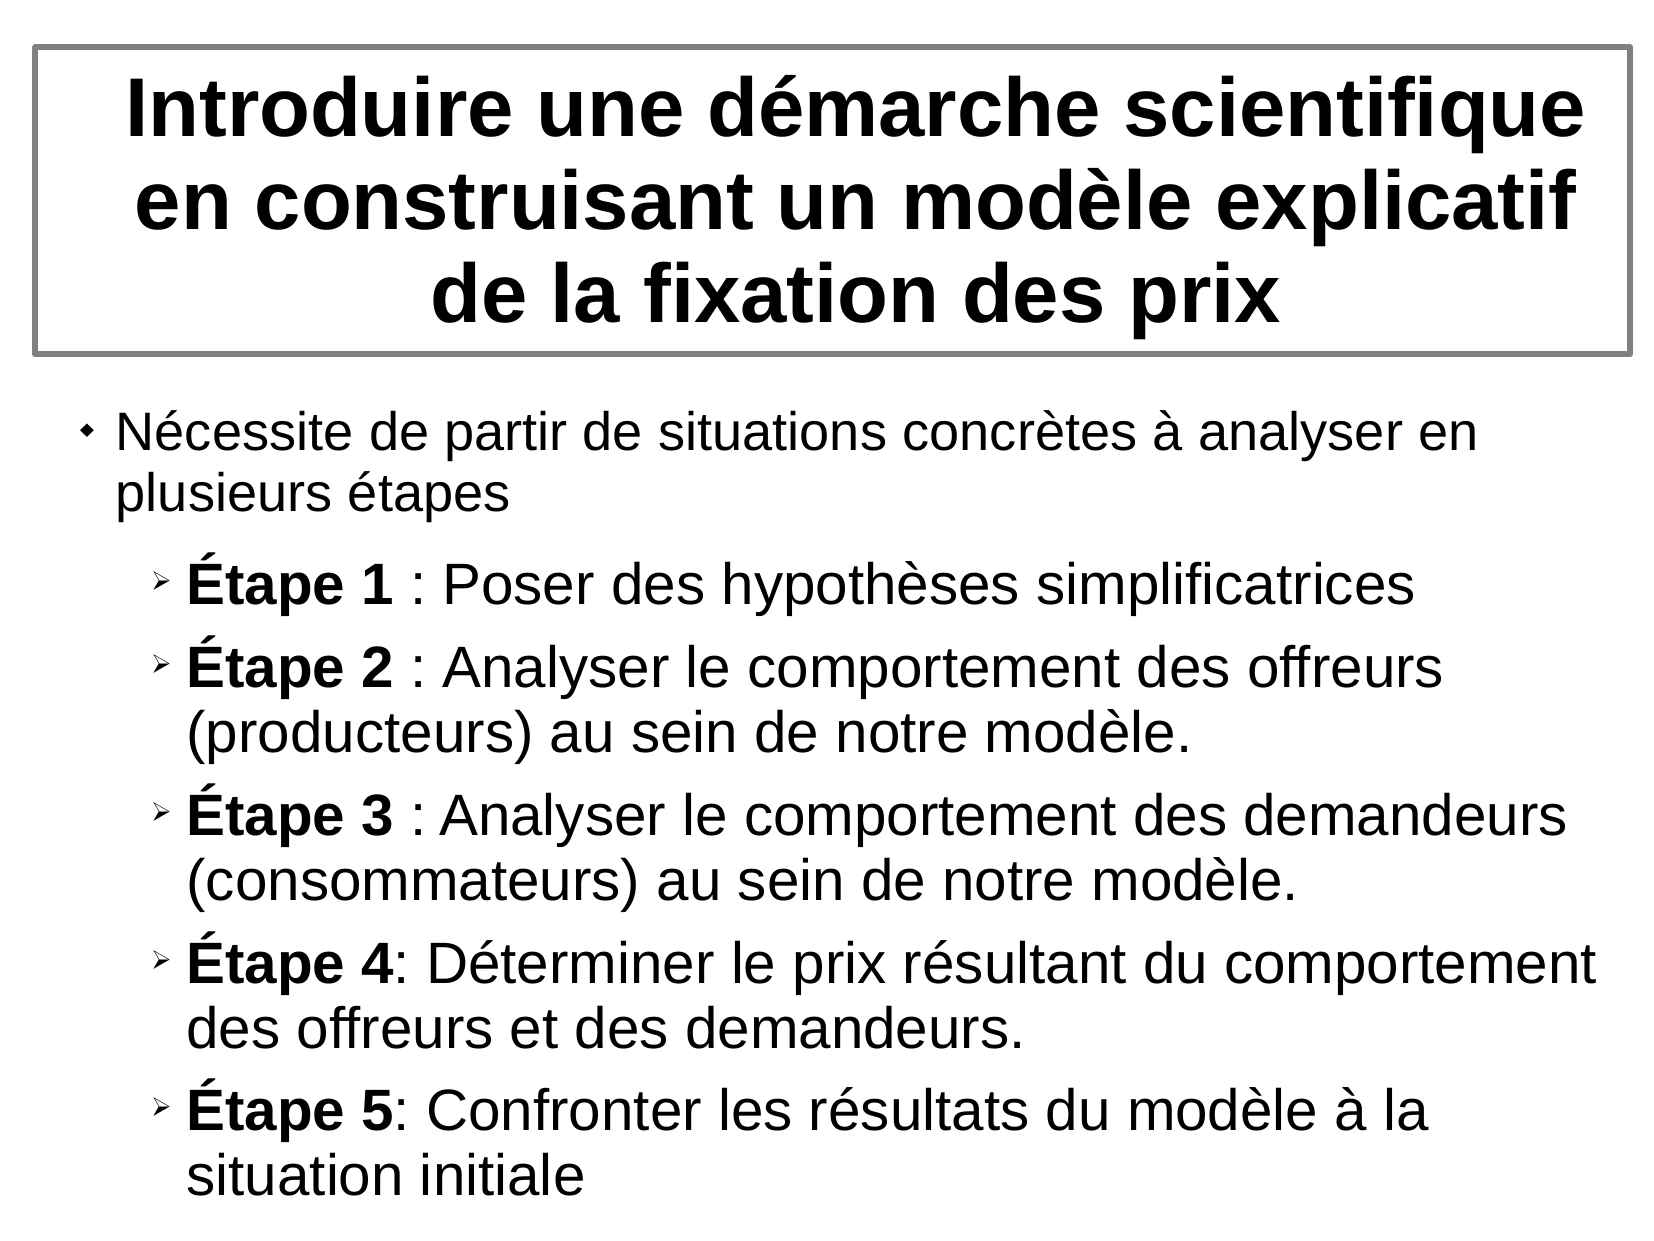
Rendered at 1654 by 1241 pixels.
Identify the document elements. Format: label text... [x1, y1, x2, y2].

list Nécessite de partir de situations concrètes à analyser en plusieurs étapes Étape 1 : Poser des hypothèses simplificatrices Étape 2 : Analyser le comportement des offreurs (producteurs) au sein de notre modèle. Étape 3 : Analyser le comportement des demandeurs (consommateurs) au sein de notre modèle. Étape 4: Déterminer le prix résultant du comportement des offreurs et des demandeurs. Étape 5: Confronter les résultats du modèle à la situation initiale [80, 401, 1607, 1241]
title Introduire une démarche scientifique en construisant un modèle explicatif de la fixation des prix [47, 61, 1627, 341]
